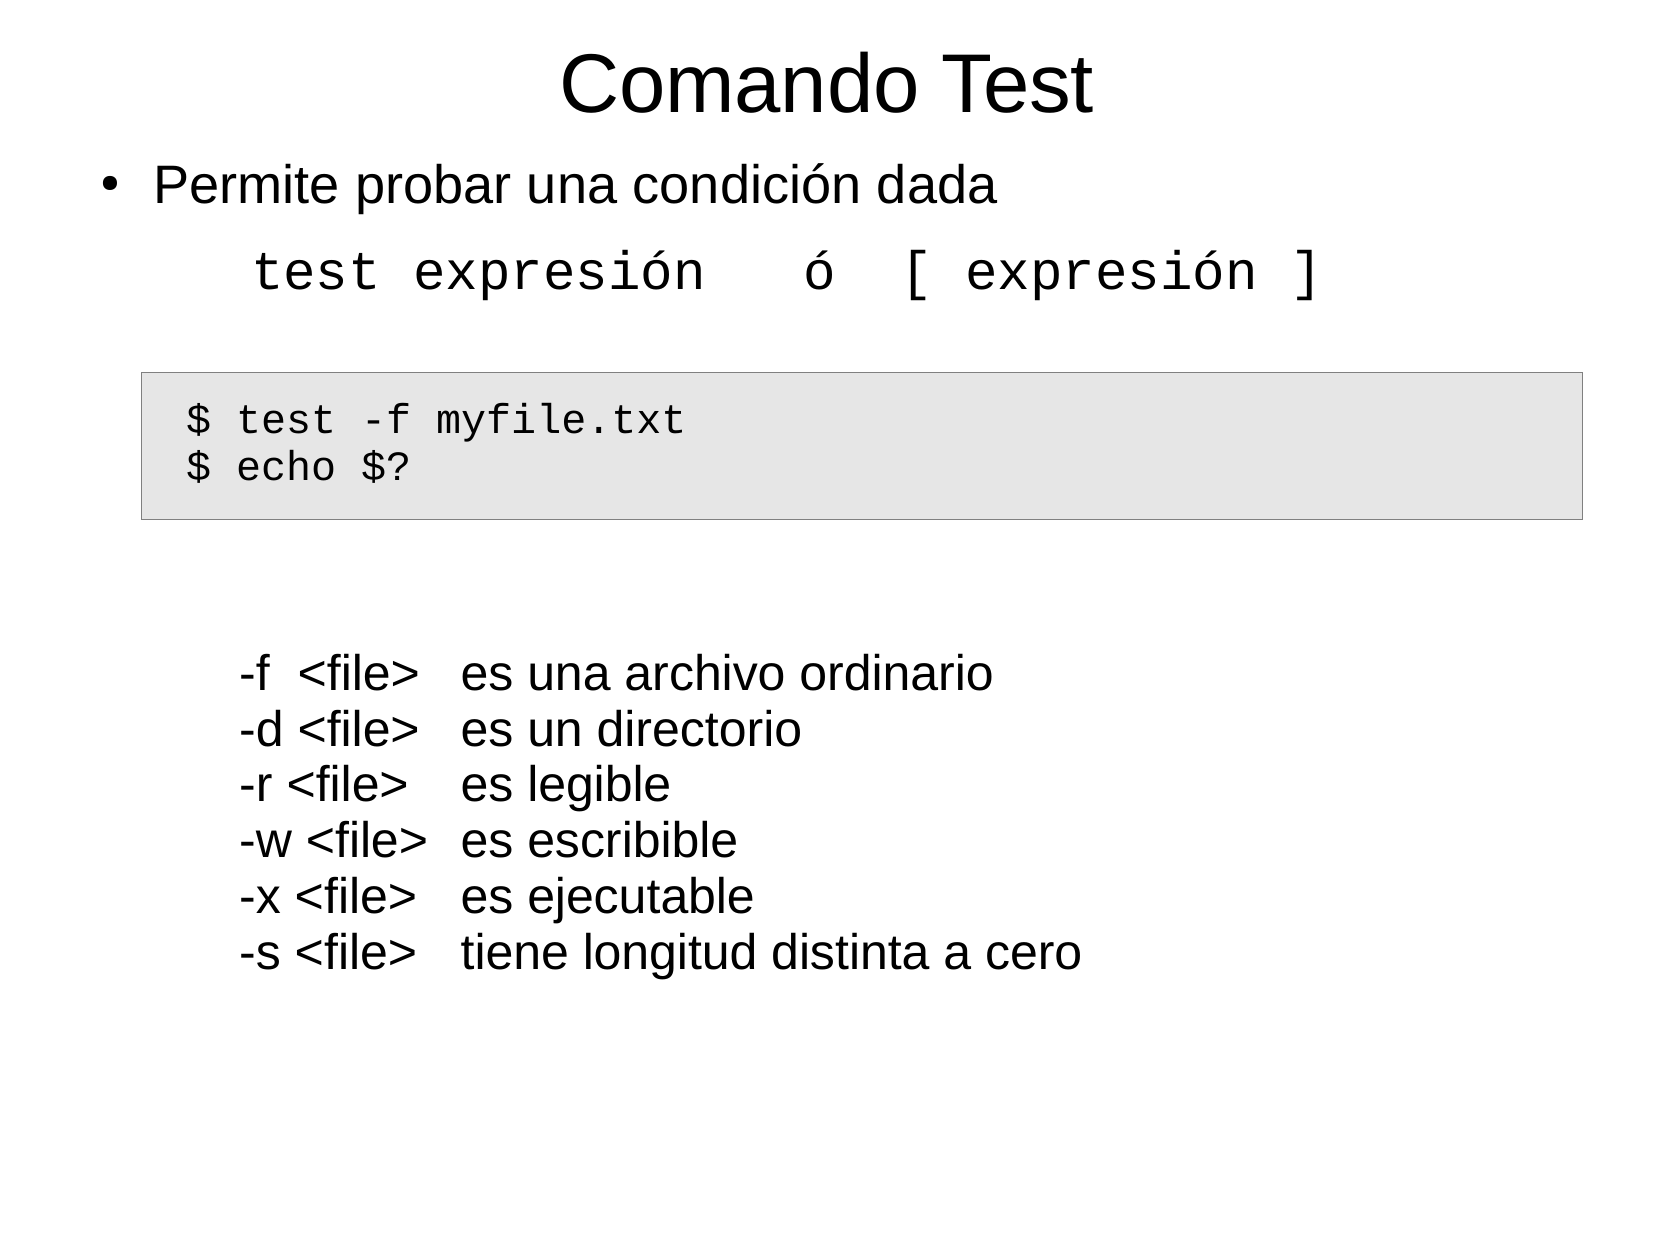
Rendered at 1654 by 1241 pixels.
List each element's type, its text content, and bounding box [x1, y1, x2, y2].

text_box -f <file> es una archivo ordinario -d <file> es un directorio -r <file> es legible -w <file> es escribible -x <file> es ejecutable -s <file> tiene longitud distinta a cero [224, 637, 1453, 988]
list Permite probar una condición dada test expresión ó [ expresión ] [82, 154, 1571, 343]
text_box $ test -f myfile.txt $ echo $? [141, 372, 1583, 520]
title Comando Test [82, 19, 1571, 148]
